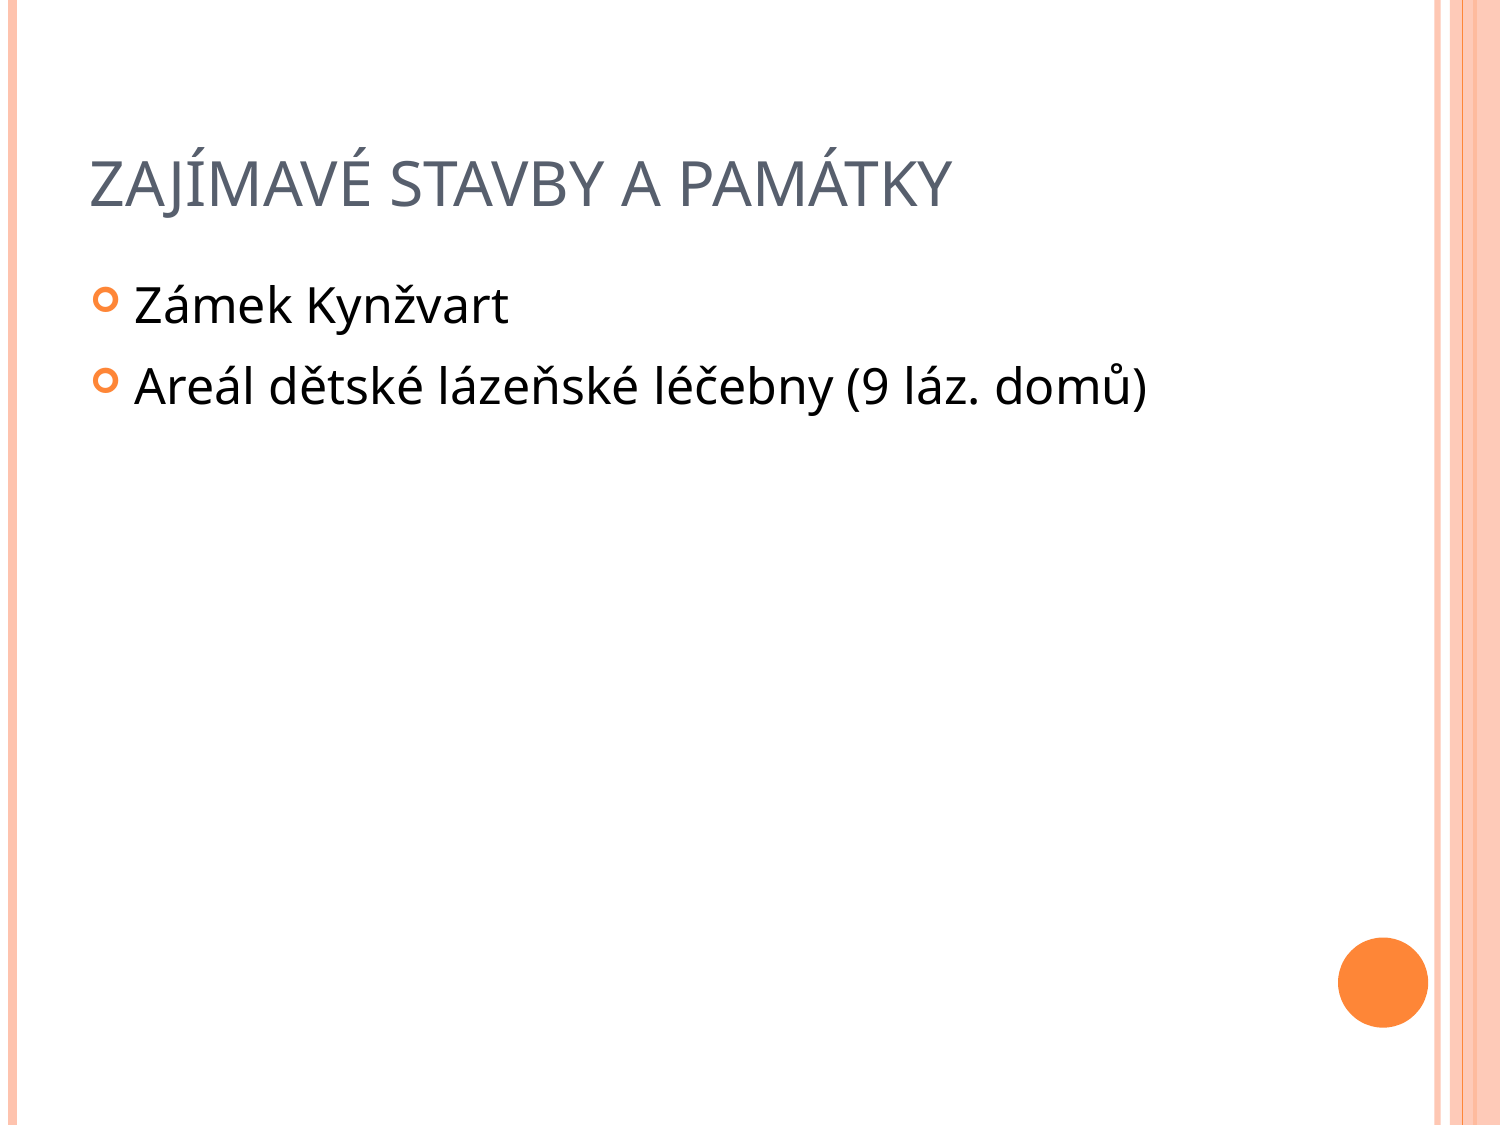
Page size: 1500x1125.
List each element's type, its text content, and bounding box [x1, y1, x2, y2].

list Zámek Kynžvart Areál dětské lázeňské léčebny (9 láz. domů) [74, 262, 1300, 1063]
title ZAJÍMAVÉ STAVBY A PAMÁTKY [74, 44, 1300, 233]
